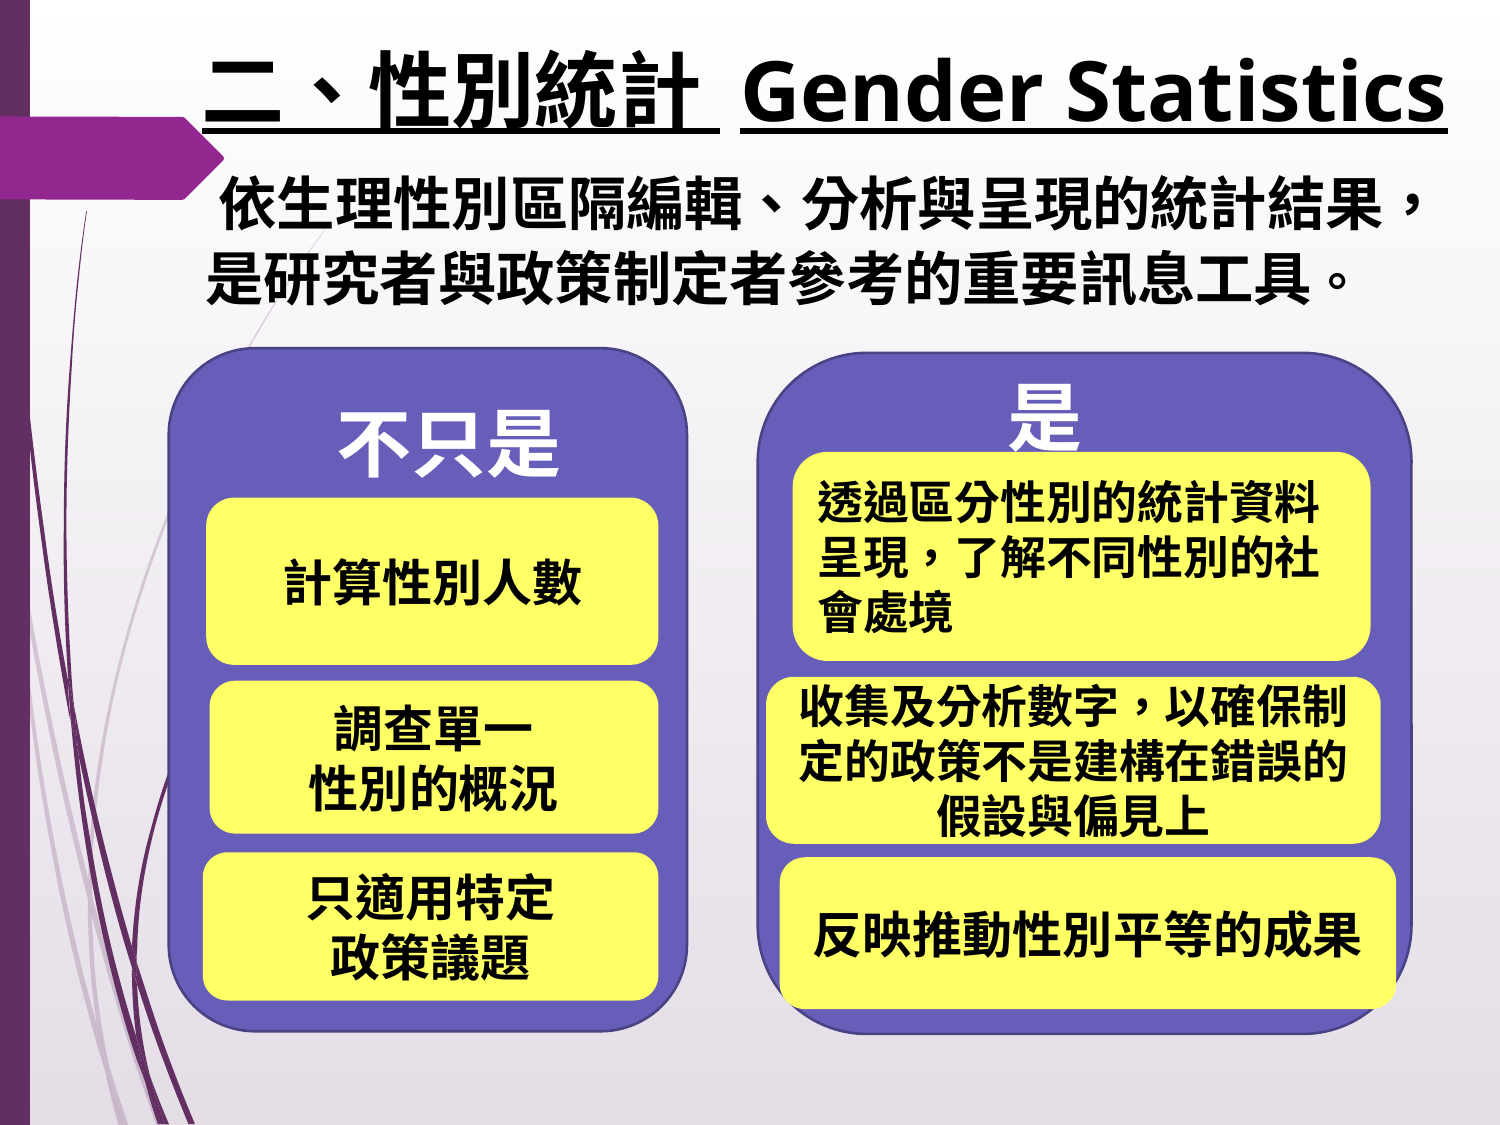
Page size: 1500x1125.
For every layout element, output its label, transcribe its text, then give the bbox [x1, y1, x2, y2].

title 二、性別統計 Gender Statistics [0, 11, 1500, 154]
text_box [168, 348, 687, 1032]
text_box 收集及分析數字，以確保制定的政策不是建構在錯誤的假設與偏見上 [766, 676, 1381, 844]
text_box 反映推動性別平等的成果 [779, 857, 1397, 1010]
text_box 不只是 [321, 389, 577, 495]
text_box 調查單一 性別的概況 [209, 680, 659, 834]
text_box 透過區分性別的統計資料呈現，了解不同性別的社會處境 [792, 451, 1371, 661]
text_box [757, 352, 1412, 991]
text_box 依生理性別區隔編輯、分析與呈現的統計結果， 是研究者與政策制定者參考的重要訊息工具。 [70, 168, 1500, 328]
text_box 是 [992, 362, 1099, 451]
text_box 計算性別人數 [206, 497, 659, 665]
text_box [796, 1008, 1371, 1034]
text_box 只適用特定 政策議題 [202, 852, 659, 1001]
text_box 是 [1017, 441, 1054, 451]
